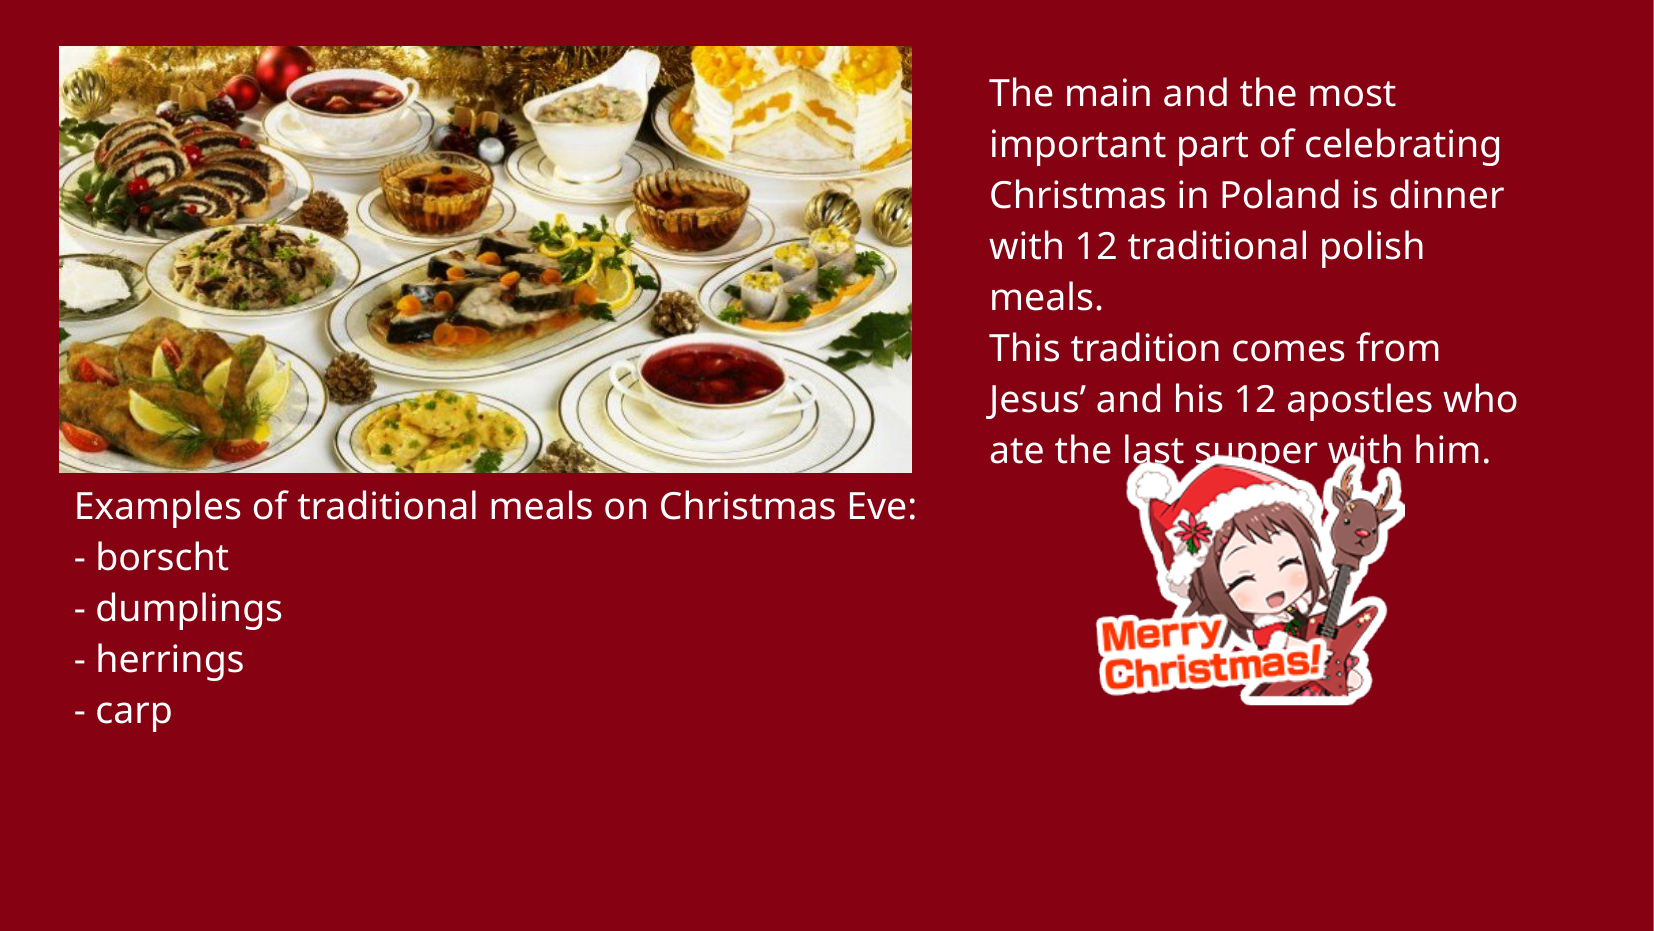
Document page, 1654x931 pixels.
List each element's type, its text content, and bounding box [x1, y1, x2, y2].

picture [0, 0, 1654, 931]
text_box The main and the most important part of celebrating Christmas in Poland is dinner with 12 traditional polish meals. This tradition comes from Jesus’ and his 12 apostles who ate the last supper with him. [974, 59, 1536, 421]
text_box Examples of traditional meals on Christmas Eve: - borscht - dumplings - herrings - carp [59, 472, 945, 713]
